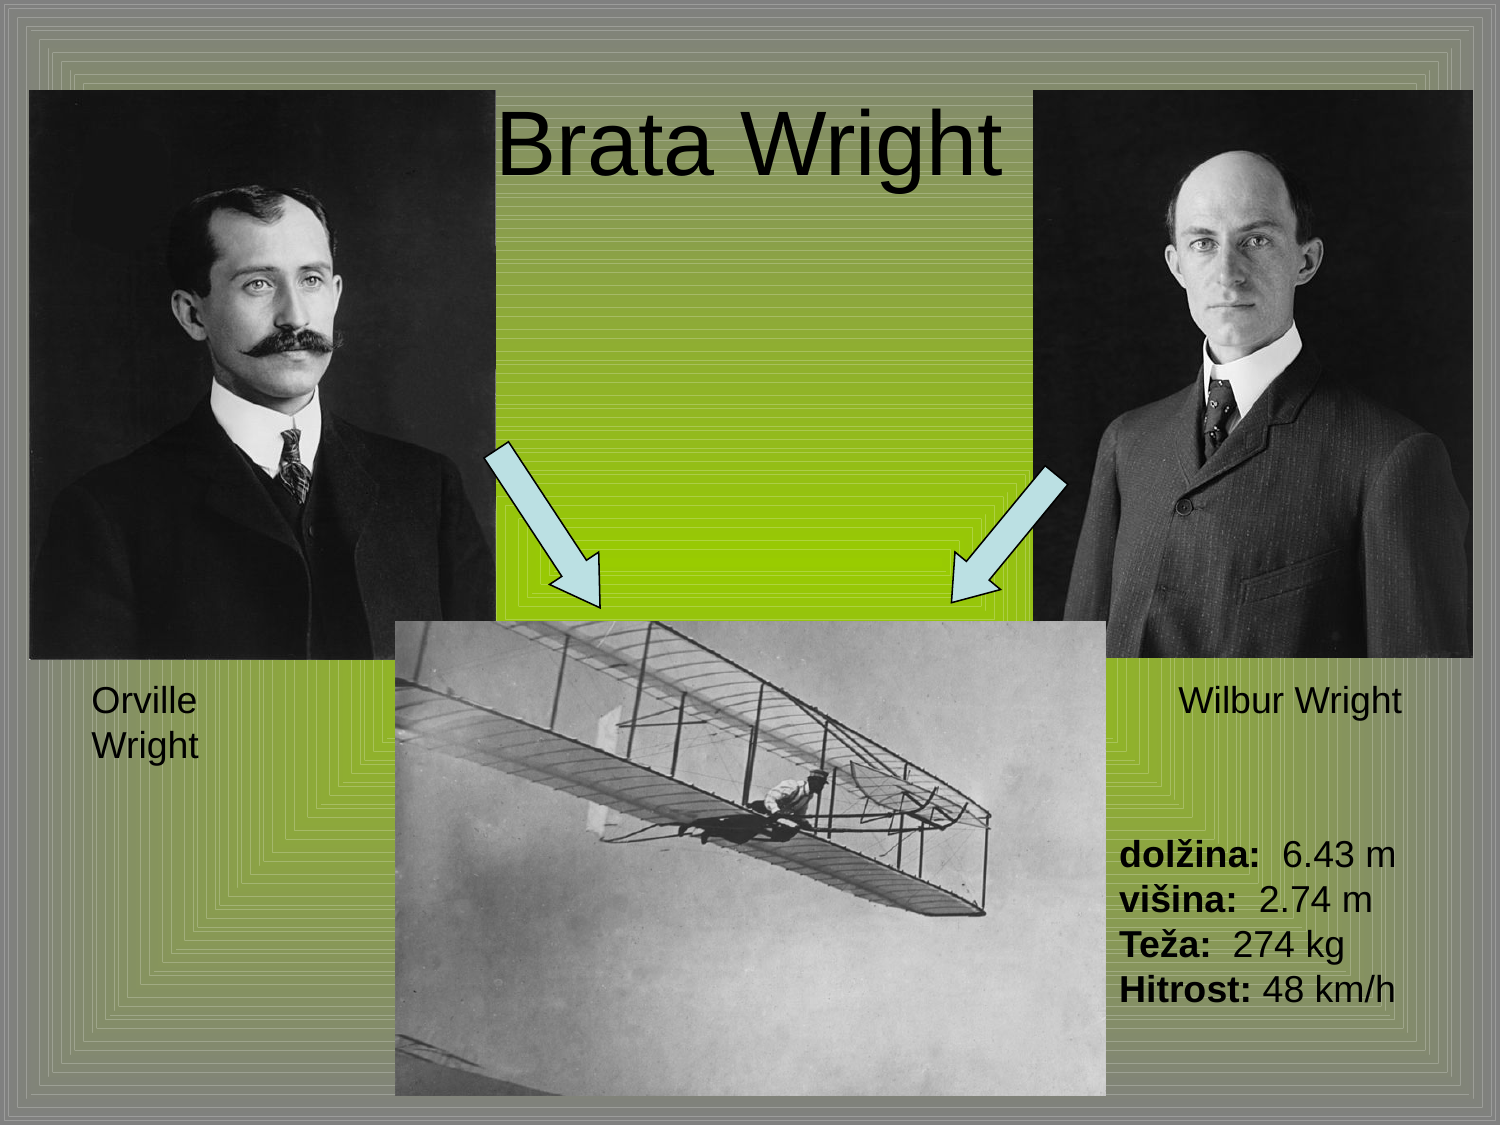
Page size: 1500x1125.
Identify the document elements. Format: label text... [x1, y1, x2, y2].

text_box Orville Wright [76, 668, 313, 774]
text_box [483, 441, 601, 608]
text_box Wilbur Wright [1163, 668, 1436, 729]
title Brata Wright [75, 45, 1425, 233]
text_box [951, 465, 1068, 603]
text_box dolžina: 6.43 m višina: 2.74 m Teža: 274 kg Hitrost: 48 km/h [1104, 822, 1436, 1075]
picture [29, 90, 1473, 1096]
